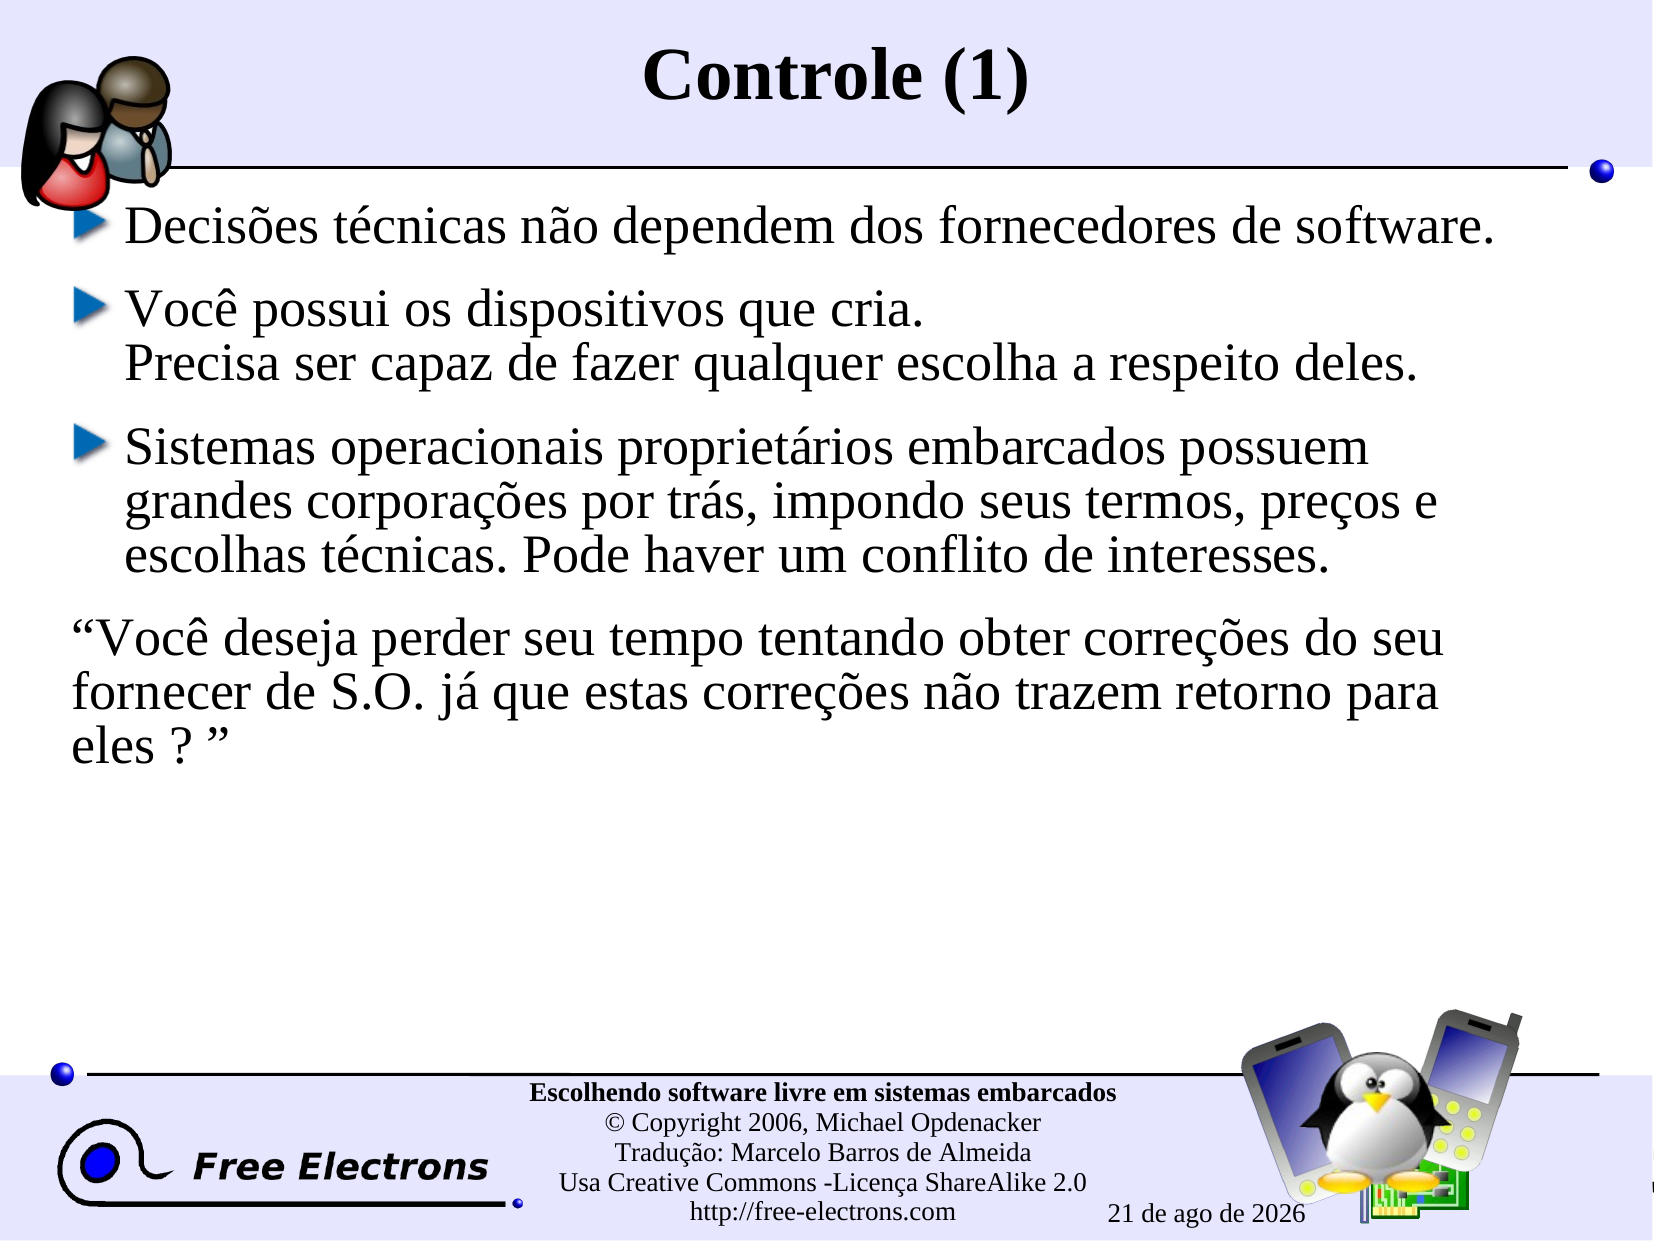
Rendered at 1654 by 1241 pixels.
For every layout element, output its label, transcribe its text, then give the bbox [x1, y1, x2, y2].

picture [50, 1108, 527, 1216]
picture [1225, 1007, 1537, 1241]
title Controle (1) [33, 25, 1603, 124]
list Decisões técnicas não dependem dos fornecedores de software. Você possui os dispositivos que cria. Precisa ser capaz de fazer qualquer escolha a respeito deles. Sistemas operacionais proprietários embarcados possuem grandes corporações por trás, impondo seus termos, preços e escolhas técnicas. Pode haver um conflito de interesses. “Você deseja perder seu tempo tentando obter correções do seu fornecer de S.O. já que estas correções não trazem retorno para eles ? ” [53, 200, 1515, 1050]
picture [21, 56, 172, 211]
